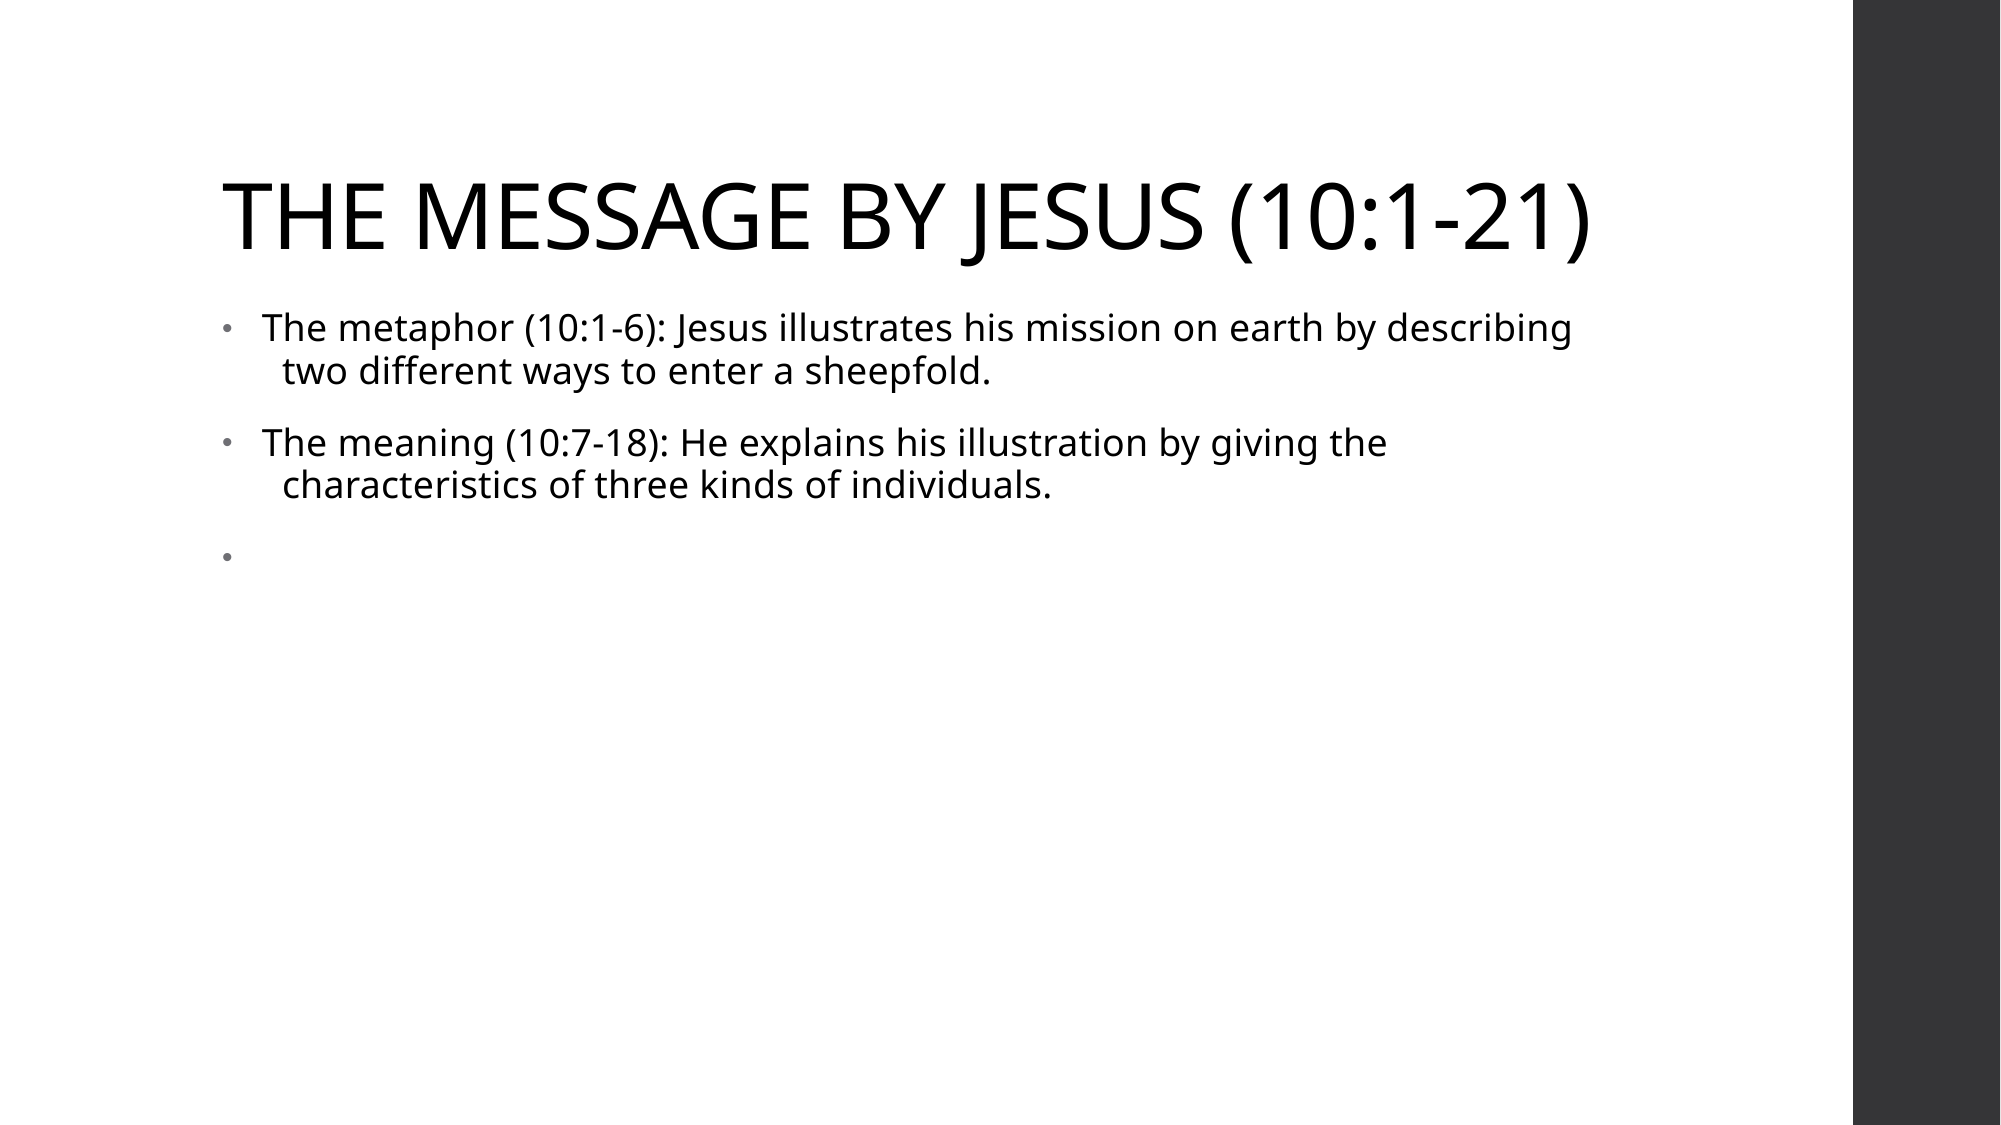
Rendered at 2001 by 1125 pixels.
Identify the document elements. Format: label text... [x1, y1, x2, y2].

list The metaphor (10:1-6): Jesus illustrates his mission on earth by describing two different ways to enter a sheepfold. The meaning (10:7-18): He explains his illustration by giving the characteristics of three kinds of individuals. [206, 299, 1617, 1014]
title THE MESSAGE BY JESUS (10:1-21) [206, 60, 1797, 278]
